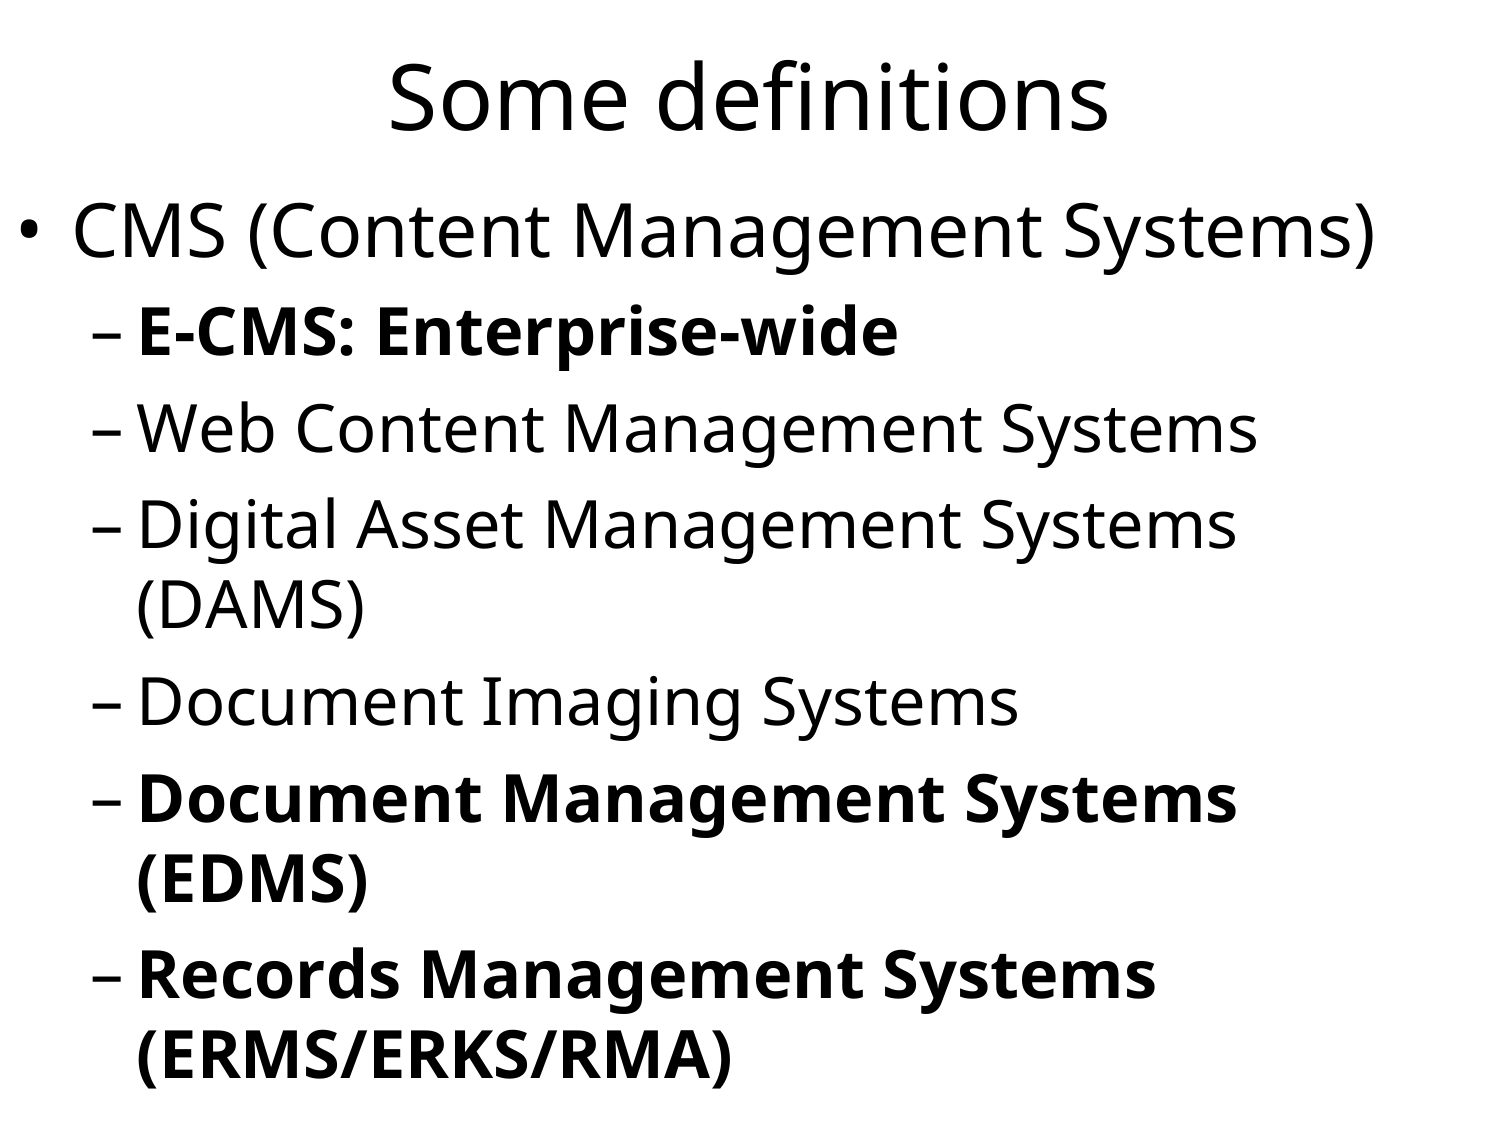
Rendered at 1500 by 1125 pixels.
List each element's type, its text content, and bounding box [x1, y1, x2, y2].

title Some definitions [112, 0, 1388, 174]
list CMS (Content Management Systems) E-CMS: Enterprise-wide Web Content Management Systems Digital Asset Management Systems (DAMS) Document Imaging Systems Document Management Systems (EDMS) Records Management Systems (ERMS/ERKS/RMA) [0, 174, 1500, 1125]
